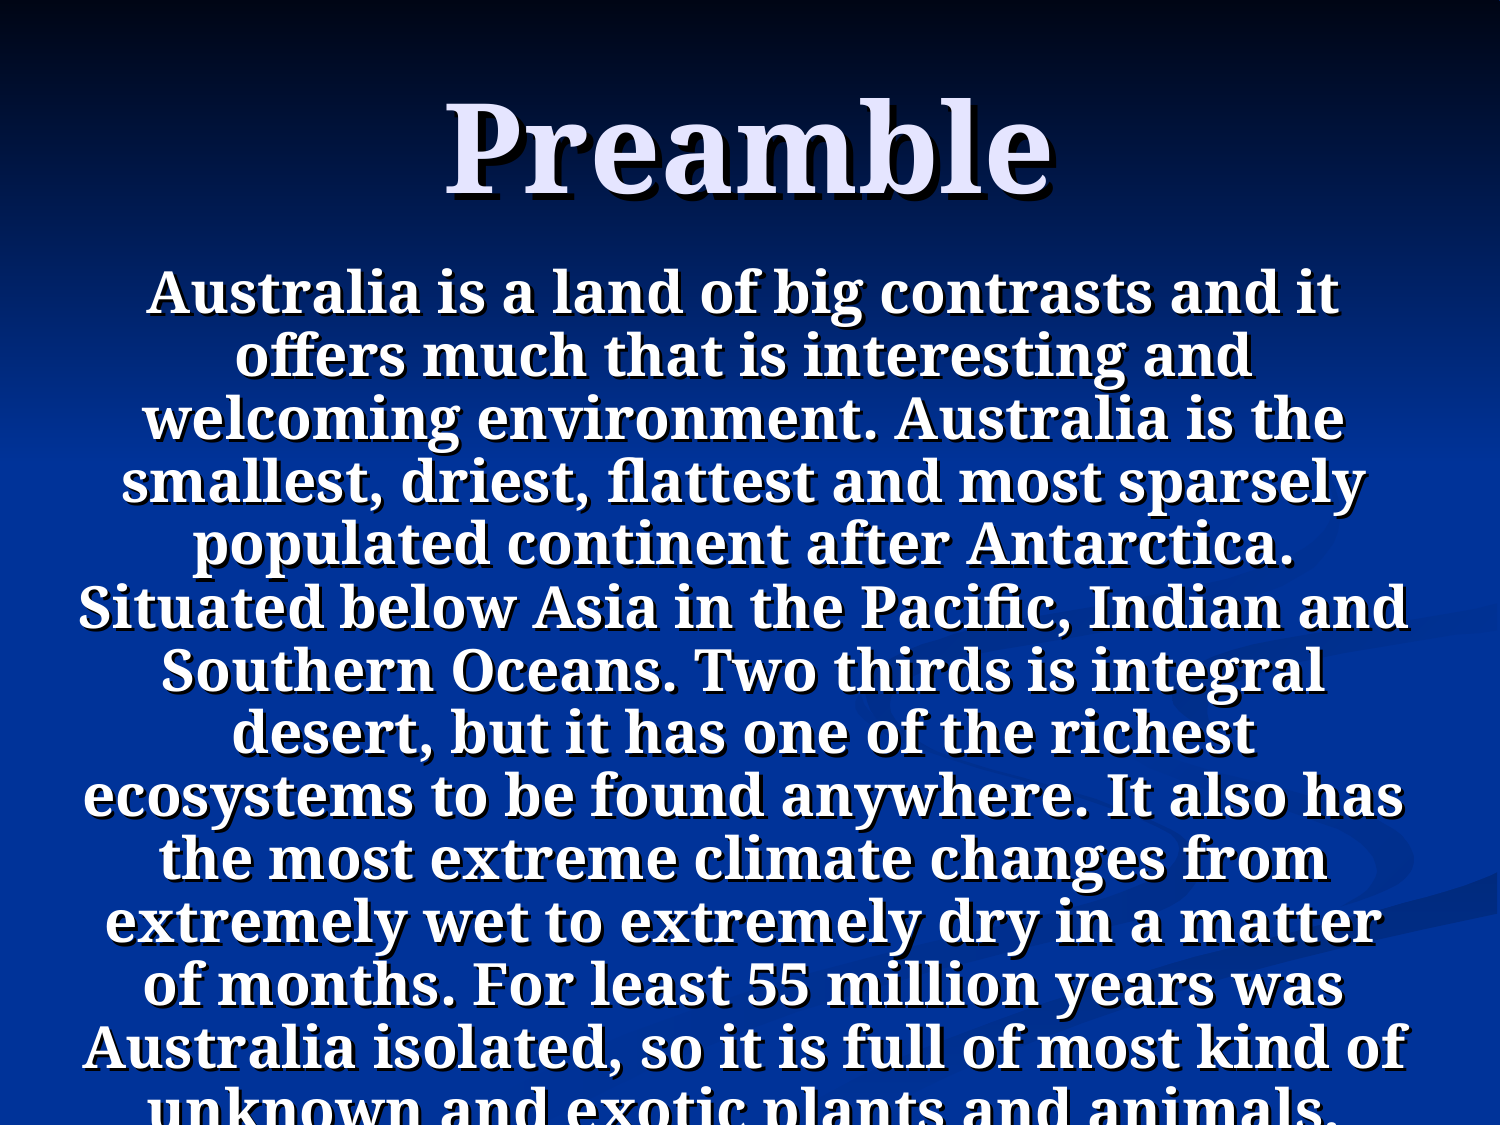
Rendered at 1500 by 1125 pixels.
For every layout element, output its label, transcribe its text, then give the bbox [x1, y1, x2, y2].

title Preamble [112, 42, 1388, 244]
subtitle Australia is a land of big contrasts and it offers much that is interesting and welcoming environment. Australia is the smallest, driest, flattest and most sparsely populated continent after Antarctica. Situated below Asia in the Pacific, Indian and Southern Oceans. Two thirds is integral desert, but it has one of the richest ecosystems to be found anywhere. It also has the most extreme climate changes from extremely wet to extremely dry in a matter of months. For least 55 million years was Australia isolated, so it is full of most kind of unknown and exotic plants and animals. [53, 255, 1436, 1047]
